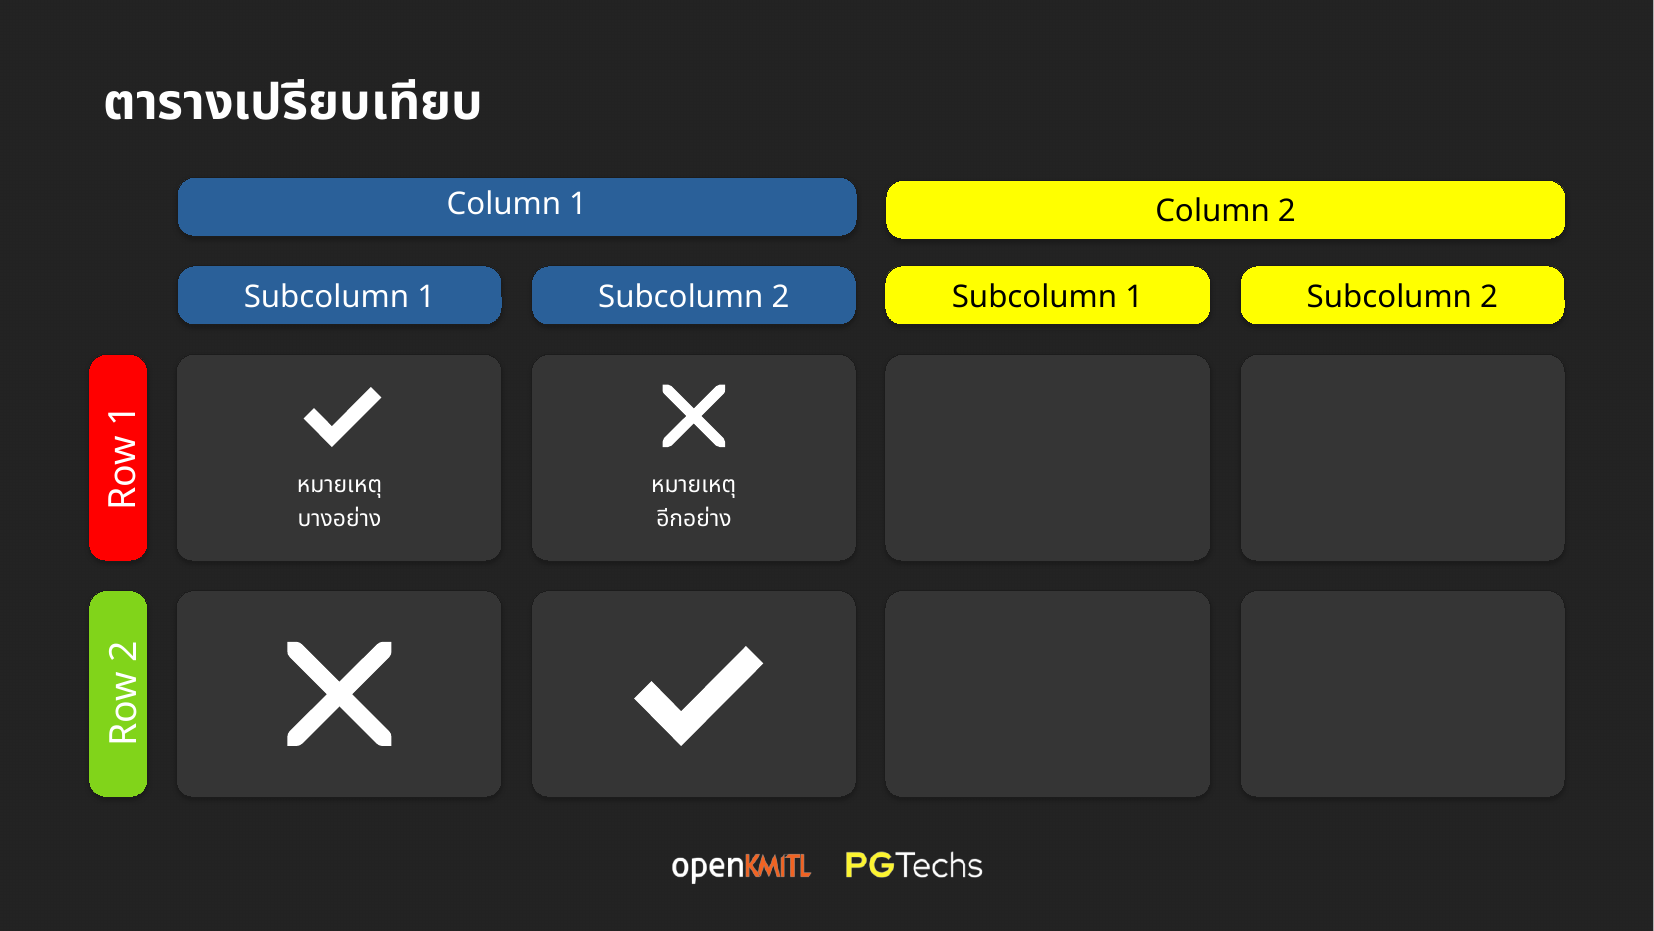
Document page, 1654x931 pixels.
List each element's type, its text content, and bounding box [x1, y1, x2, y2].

picture [0, 0, 1654, 931]
text_box Subcolumn 1 [884, 265, 1211, 325]
text_box [1240, 354, 1566, 562]
text_box Row 1 [87, 354, 148, 562]
text_box [884, 590, 1211, 797]
text_box [531, 354, 857, 460]
text_box Column 2 [885, 180, 1566, 240]
text_box Subcolumn 2 [531, 265, 857, 325]
text_box [884, 354, 1211, 562]
text_box Subcolumn 2 [1240, 265, 1566, 325]
text_box Column 1 [177, 177, 858, 237]
text_box Subcolumn 1 [177, 265, 503, 325]
text_box [531, 590, 857, 797]
text_box [176, 354, 502, 549]
text_box หมายเหตุ บางอย่าง [177, 460, 502, 562]
text_box [1240, 590, 1566, 797]
text_box หมายเหตุ อีกอย่าง [531, 460, 857, 562]
text_box ตารางเปรียบเทียบ [88, 59, 1595, 262]
text_box [176, 590, 502, 797]
text_box Row 2 [88, 590, 149, 797]
